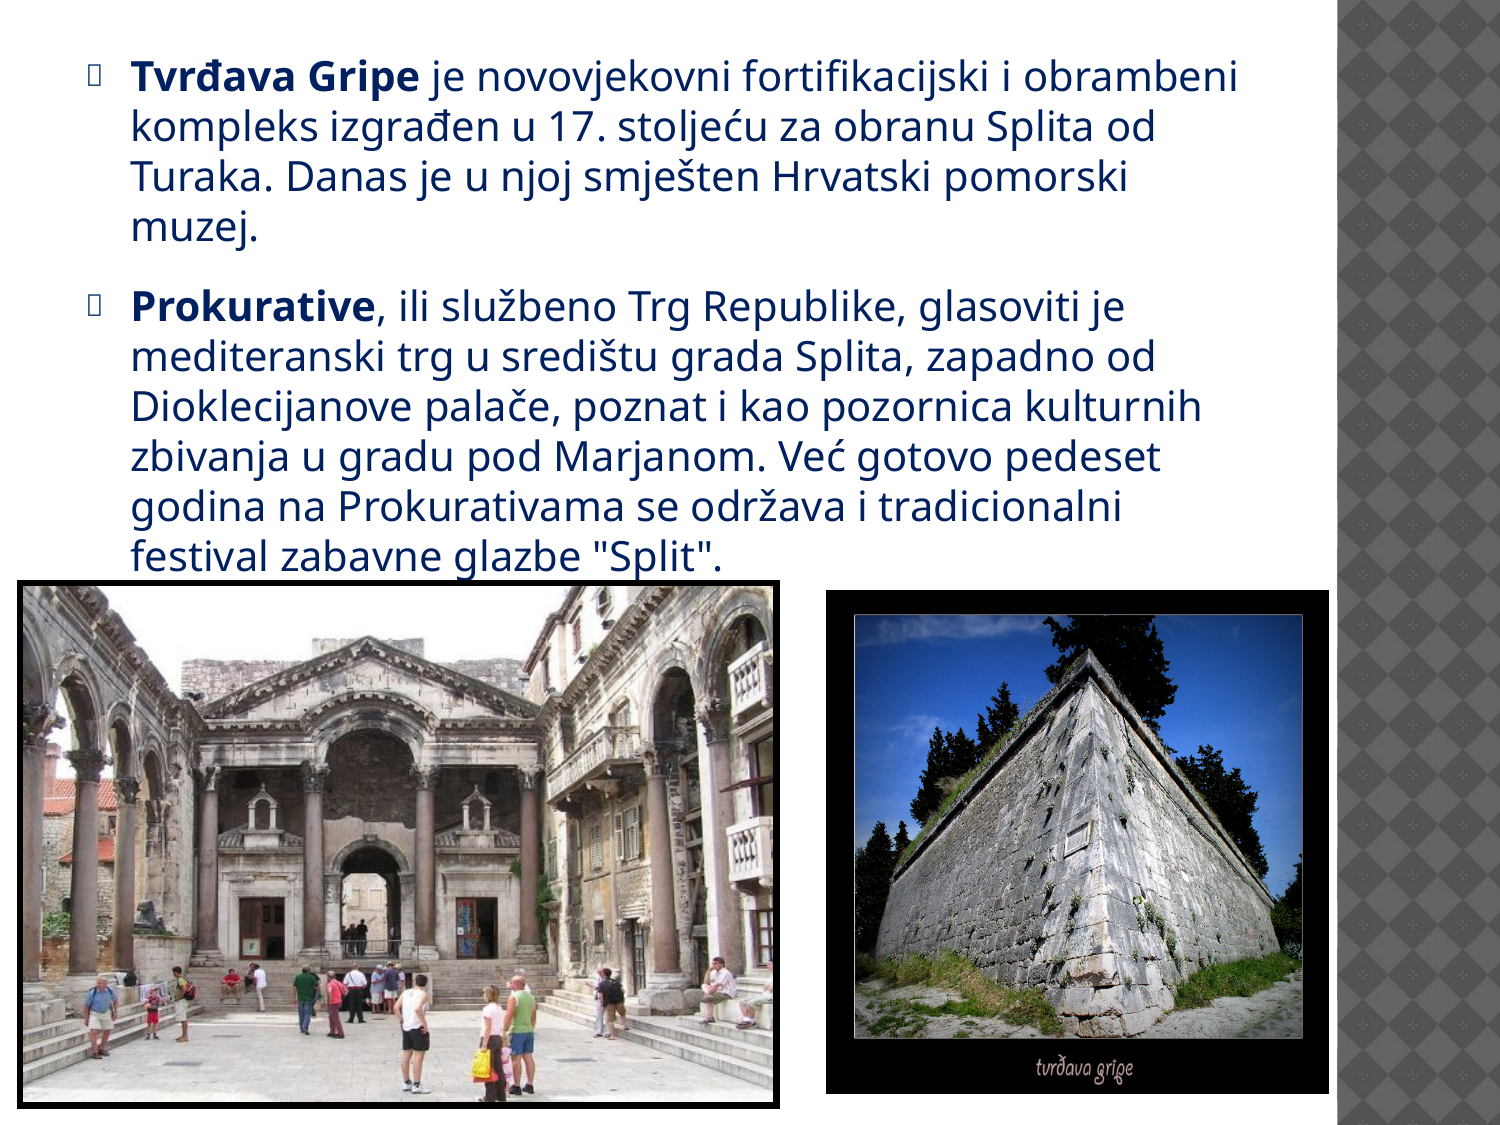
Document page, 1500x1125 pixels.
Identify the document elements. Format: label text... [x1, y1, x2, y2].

picture [23, 585, 774, 1103]
list Tvrđava Gripe je novovjekovni fortifikacijski i obrambeni kompleks izgrađen u 17. stoljeću za obranu Splita od Turaka. Danas je u njoj smješten Hrvatski pomorski muzej. Prokurative, ili službeno Trg Republike, glasoviti je mediteranski trg u središtu grada Splita, zapadno od Dioklecijanove palače, poznat i kao pozornica kulturnih zbivanja u gradu pod Marjanom. Već gotovo pedeset godina na Prokurativama se održava i tradicionalni festival zabavne glazbe "Split". [70, 35, 1258, 801]
picture [826, 590, 1329, 1094]
picture [1337, 0, 1500, 1125]
